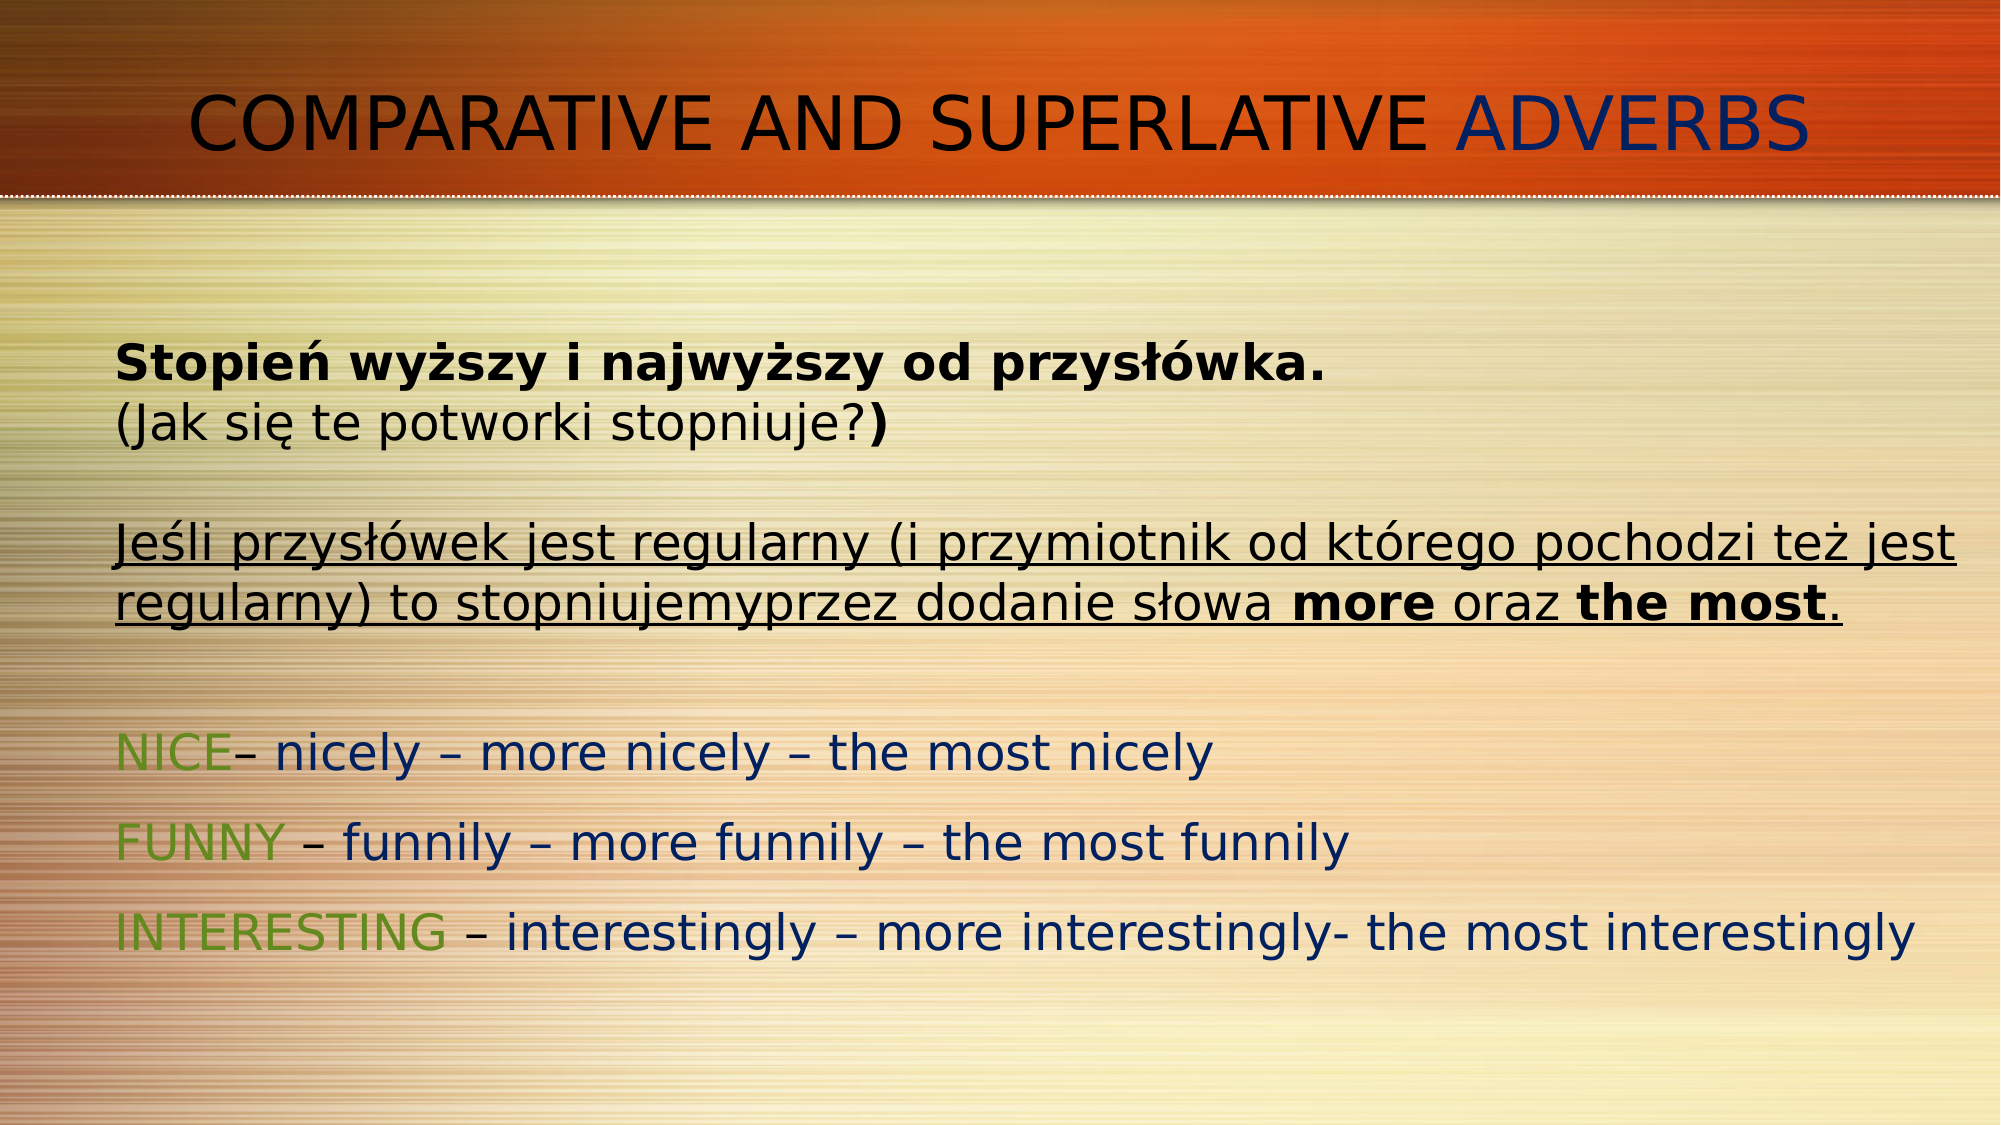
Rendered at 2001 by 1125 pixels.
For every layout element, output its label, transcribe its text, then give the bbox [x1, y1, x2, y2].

list Stopień wyższy i najwyższy od przysłówka. (Jak się te potworki stopniuje?) Jeśli przysłówek jest regularny (i przymiotnik od którego pochodzi też jest regularny) to stopniujemyprzez dodanie słowa more oraz the most. NICE– nicely – more nicely – the most nicely FUNNY – funnily – more funnily – the most funnily INTERESTING – interestingly – more interestingly- the most interestingly [99, 262, 1979, 1005]
picture [0, 0, 2001, 1125]
title COMPARATIVE AND SUPERLATIVE ADVERBS [99, 30, 1900, 173]
